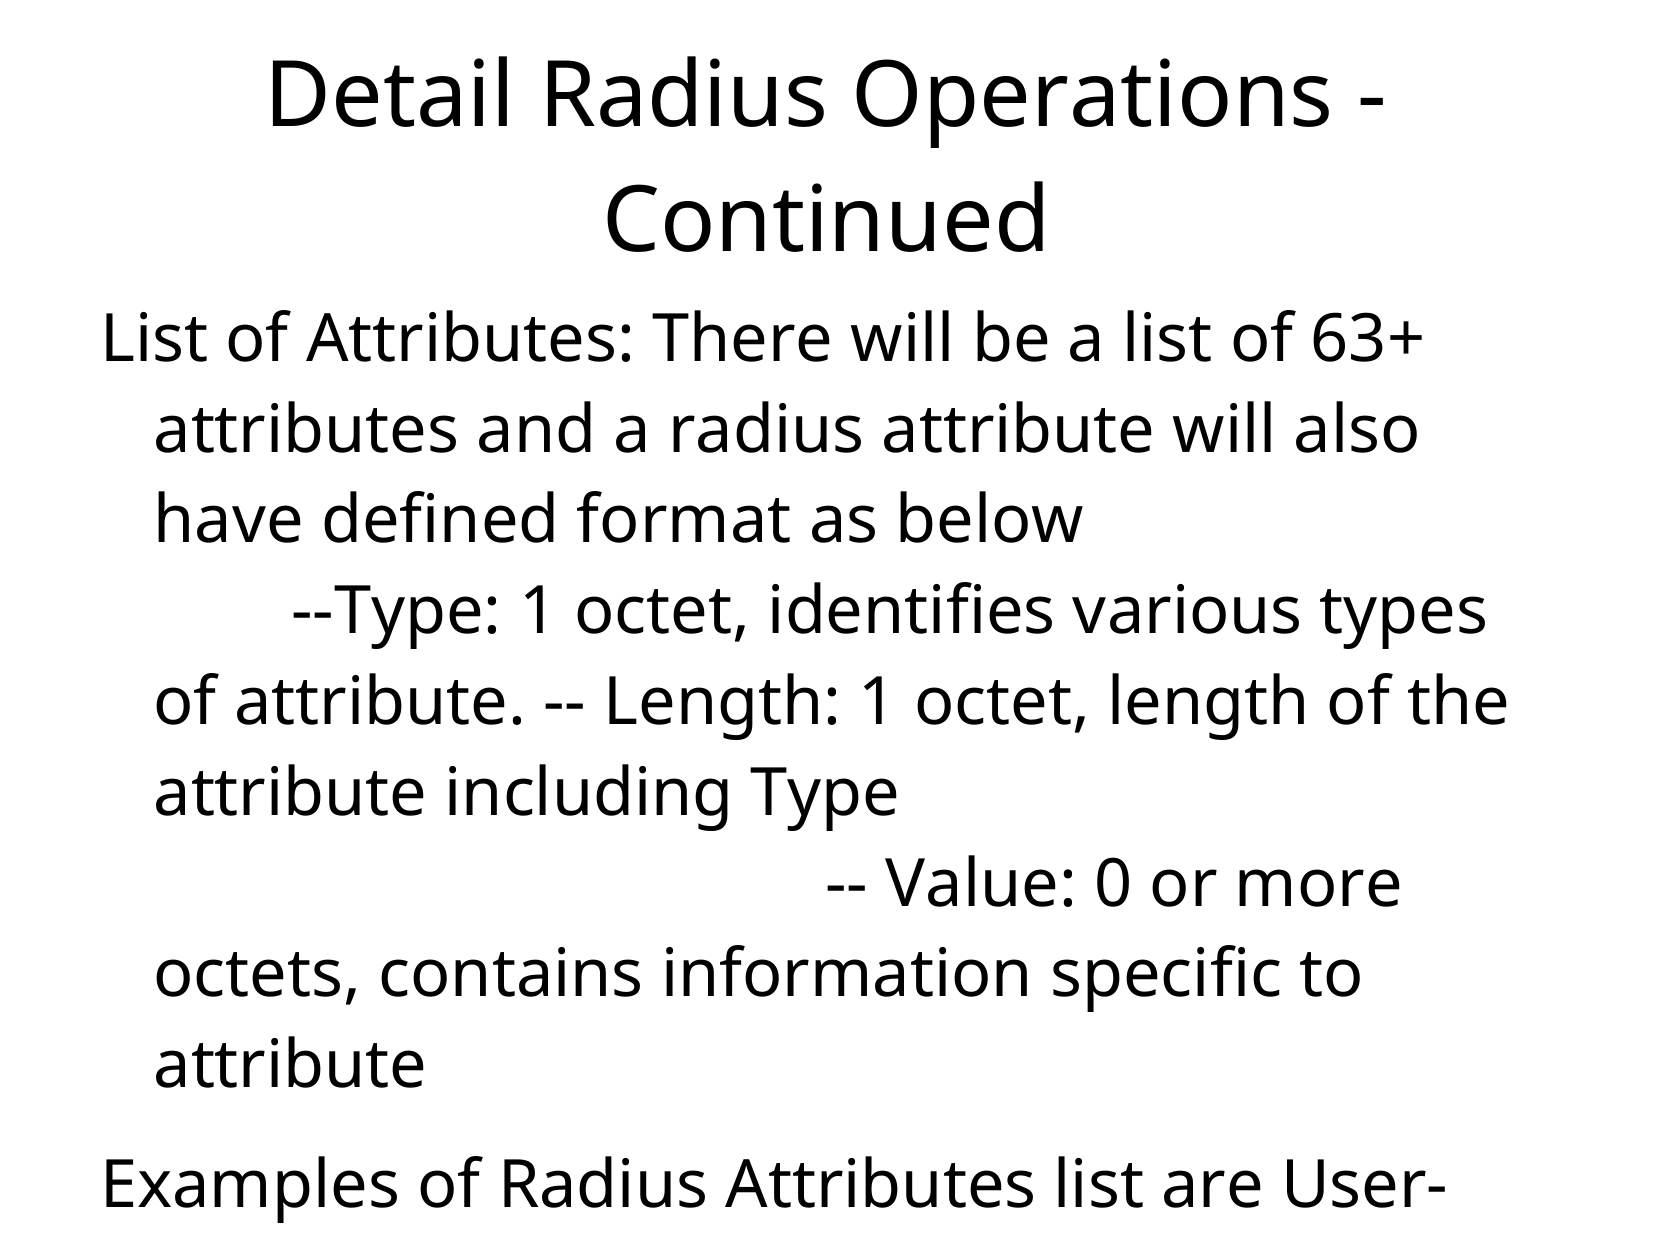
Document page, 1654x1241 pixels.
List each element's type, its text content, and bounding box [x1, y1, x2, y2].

list List of Attributes: There will be a list of 63+ attributes and a radius attribute will also have defined format as below --Type: 1 octet, identifies various types of attribute. -- Length: 1 octet, length of the attribute including Type -- Value: 0 or more octets, contains information specific to attribute Examples of Radius Attributes list are User-Name, User-Password,NAS-IP-Address,NAS-Port,Service-Type, NAS-Identifier,Framed-Protocol,Vender-Specific,Calling-Station-ID,Called-Station-Id [82, 290, 1571, 1209]
title Detail Radius Operations - Continued [82, 49, 1571, 257]
